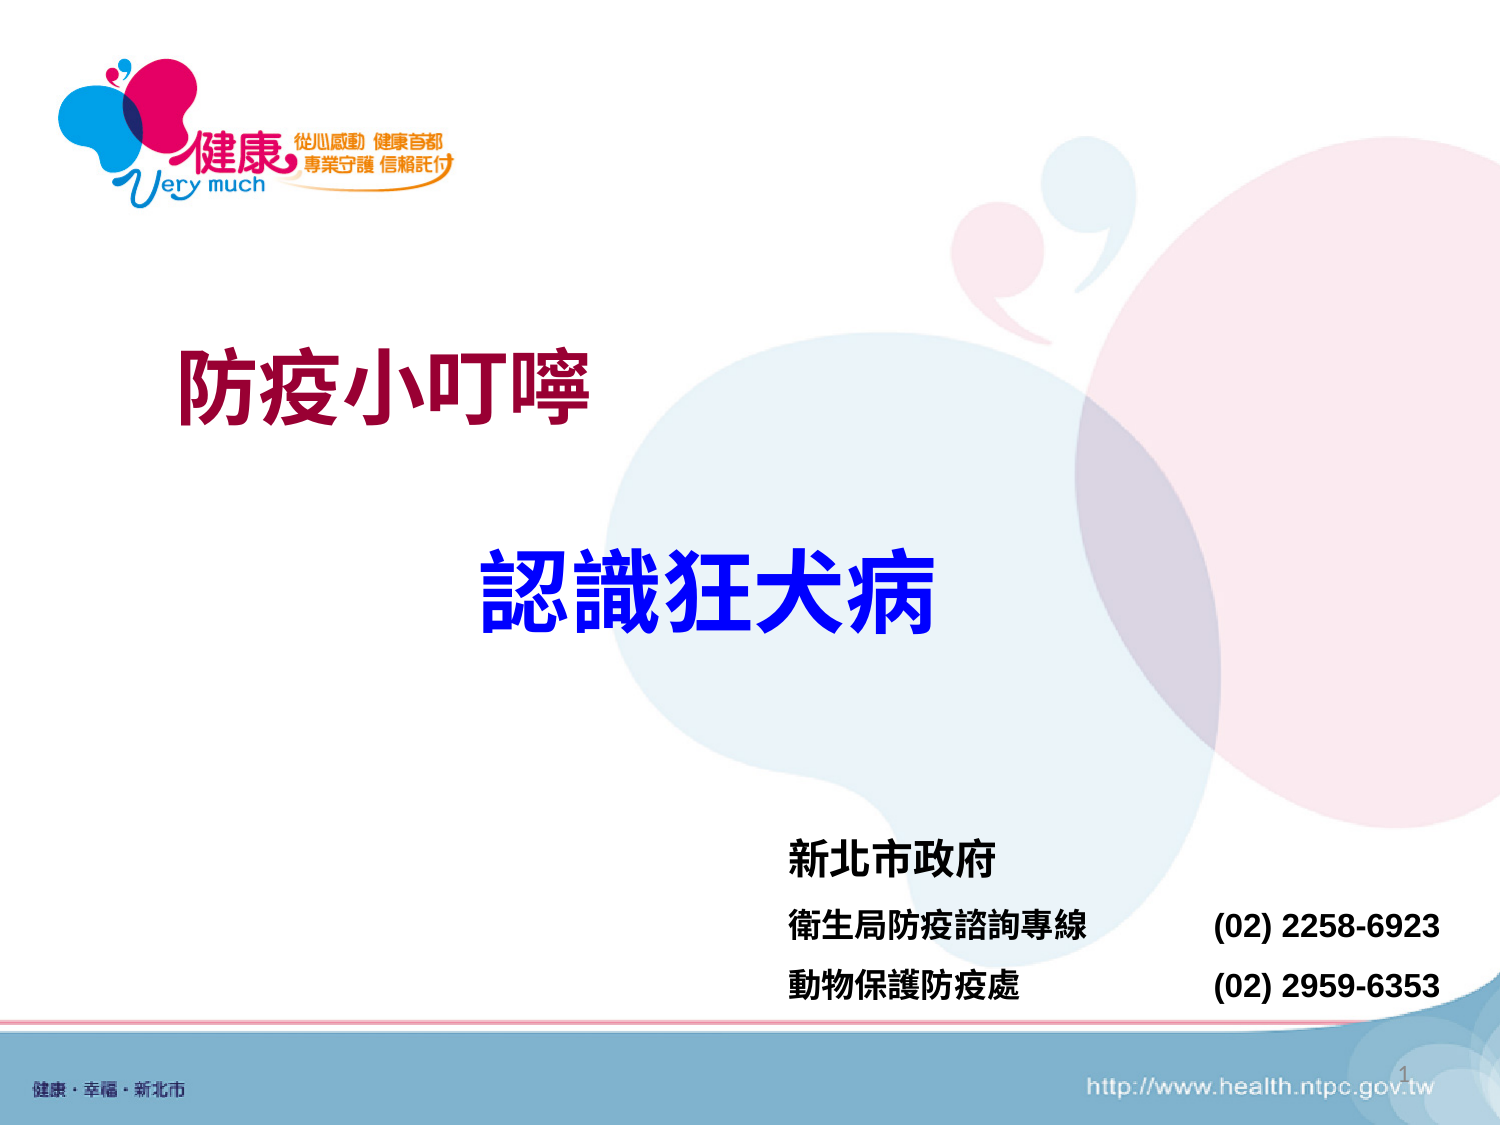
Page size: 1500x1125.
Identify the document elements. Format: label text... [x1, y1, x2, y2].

text_box 衛生局防疫諮詢專線 動物保護防疫處 [773, 896, 1198, 1013]
title 防疫小叮嚀 [112, 314, 656, 457]
subtitle 認識狂犬病 [183, 527, 1234, 815]
picture [0, 0, 1500, 1125]
text_box (02) 2258-6923 (02) 2959-6353 [1198, 896, 1500, 1013]
text_box 新北市政府 [773, 825, 1459, 891]
